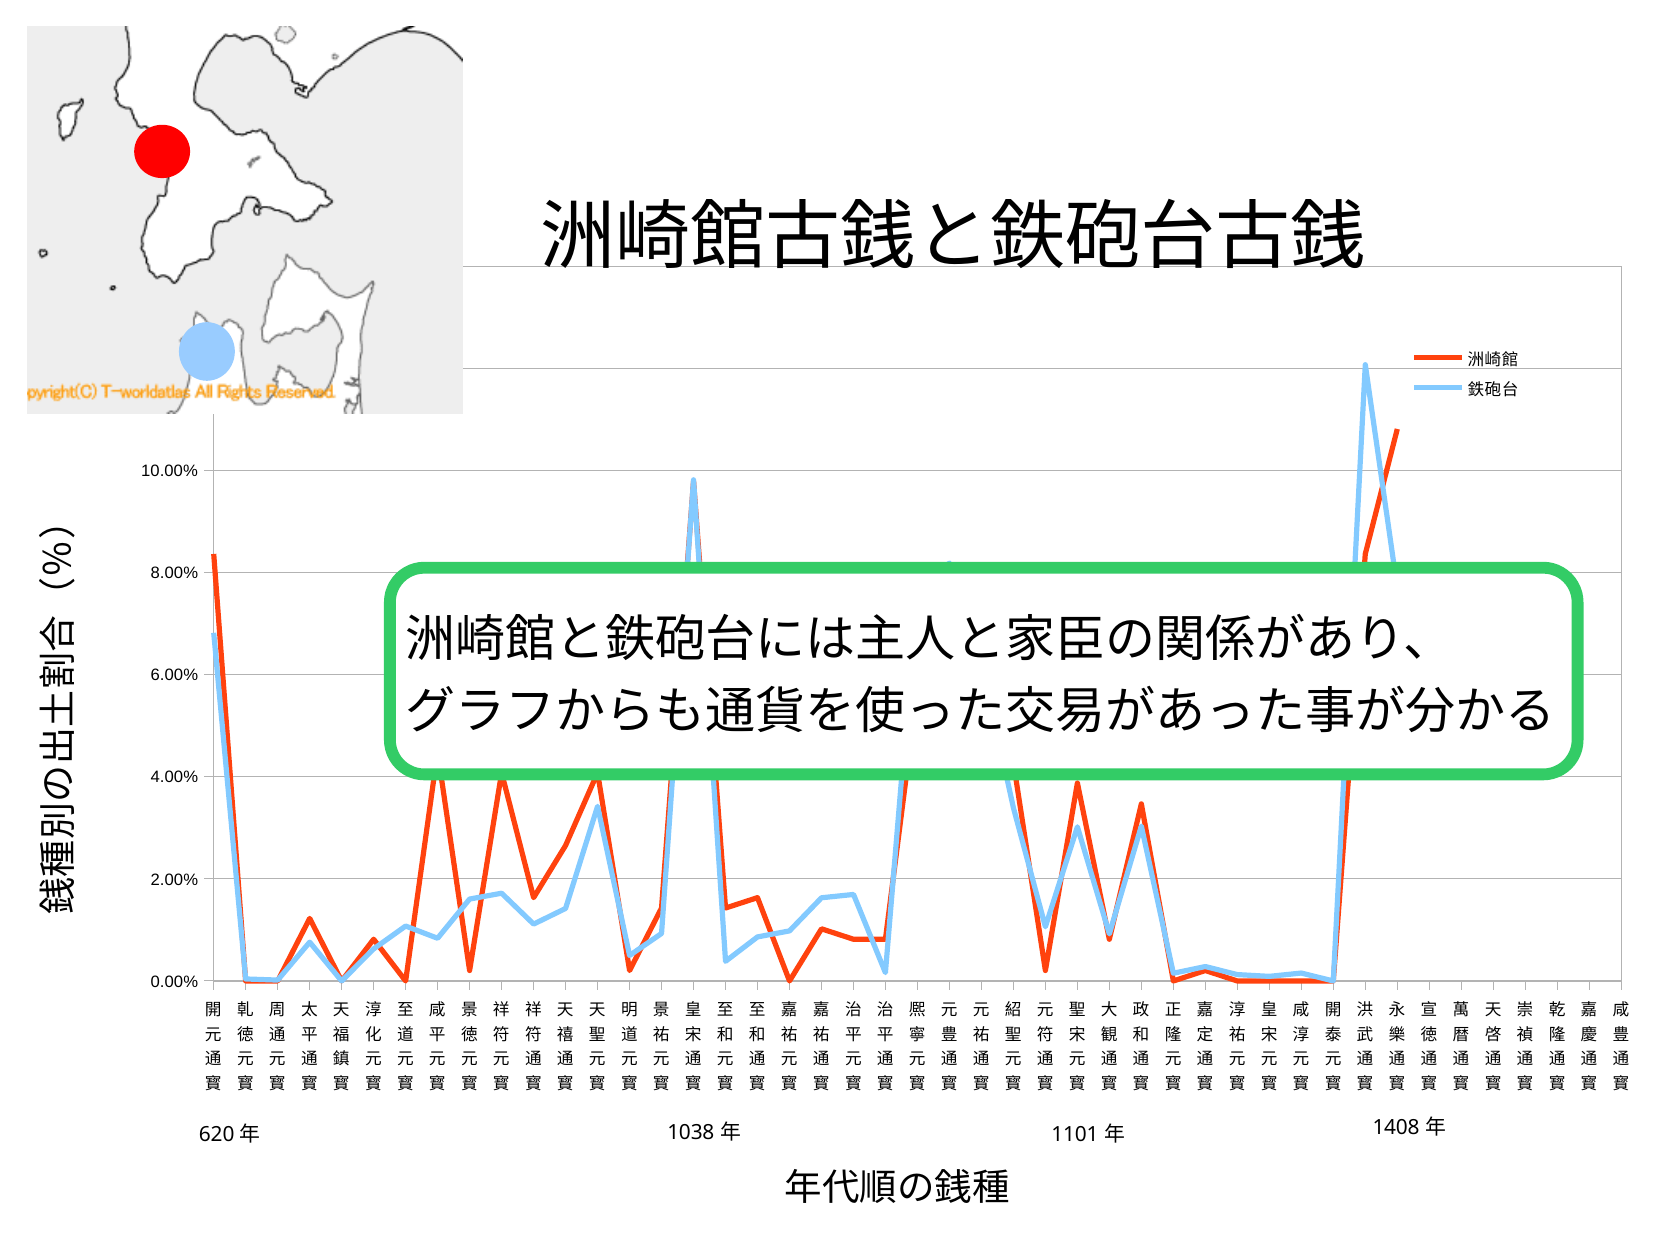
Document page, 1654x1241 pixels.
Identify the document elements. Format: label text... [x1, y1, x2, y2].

text_box 洲崎館と鉄砲台には主人と家臣の関係があり、 グラフからも通貨を使った交易があった事が分かる [389, 567, 1578, 775]
text_box 1408年 [1357, 1103, 1469, 1141]
text_box 1101年 [1036, 1110, 1232, 1148]
text_box 620年 [184, 1110, 306, 1148]
picture [27, 26, 463, 414]
text_box [181, 325, 232, 378]
text_box [137, 127, 188, 176]
chart [0, 237, 1654, 1217]
text_box 洲崎館古銭と鉄砲台古銭 [525, 167, 1403, 264]
text_box 1038年 [652, 1107, 803, 1145]
